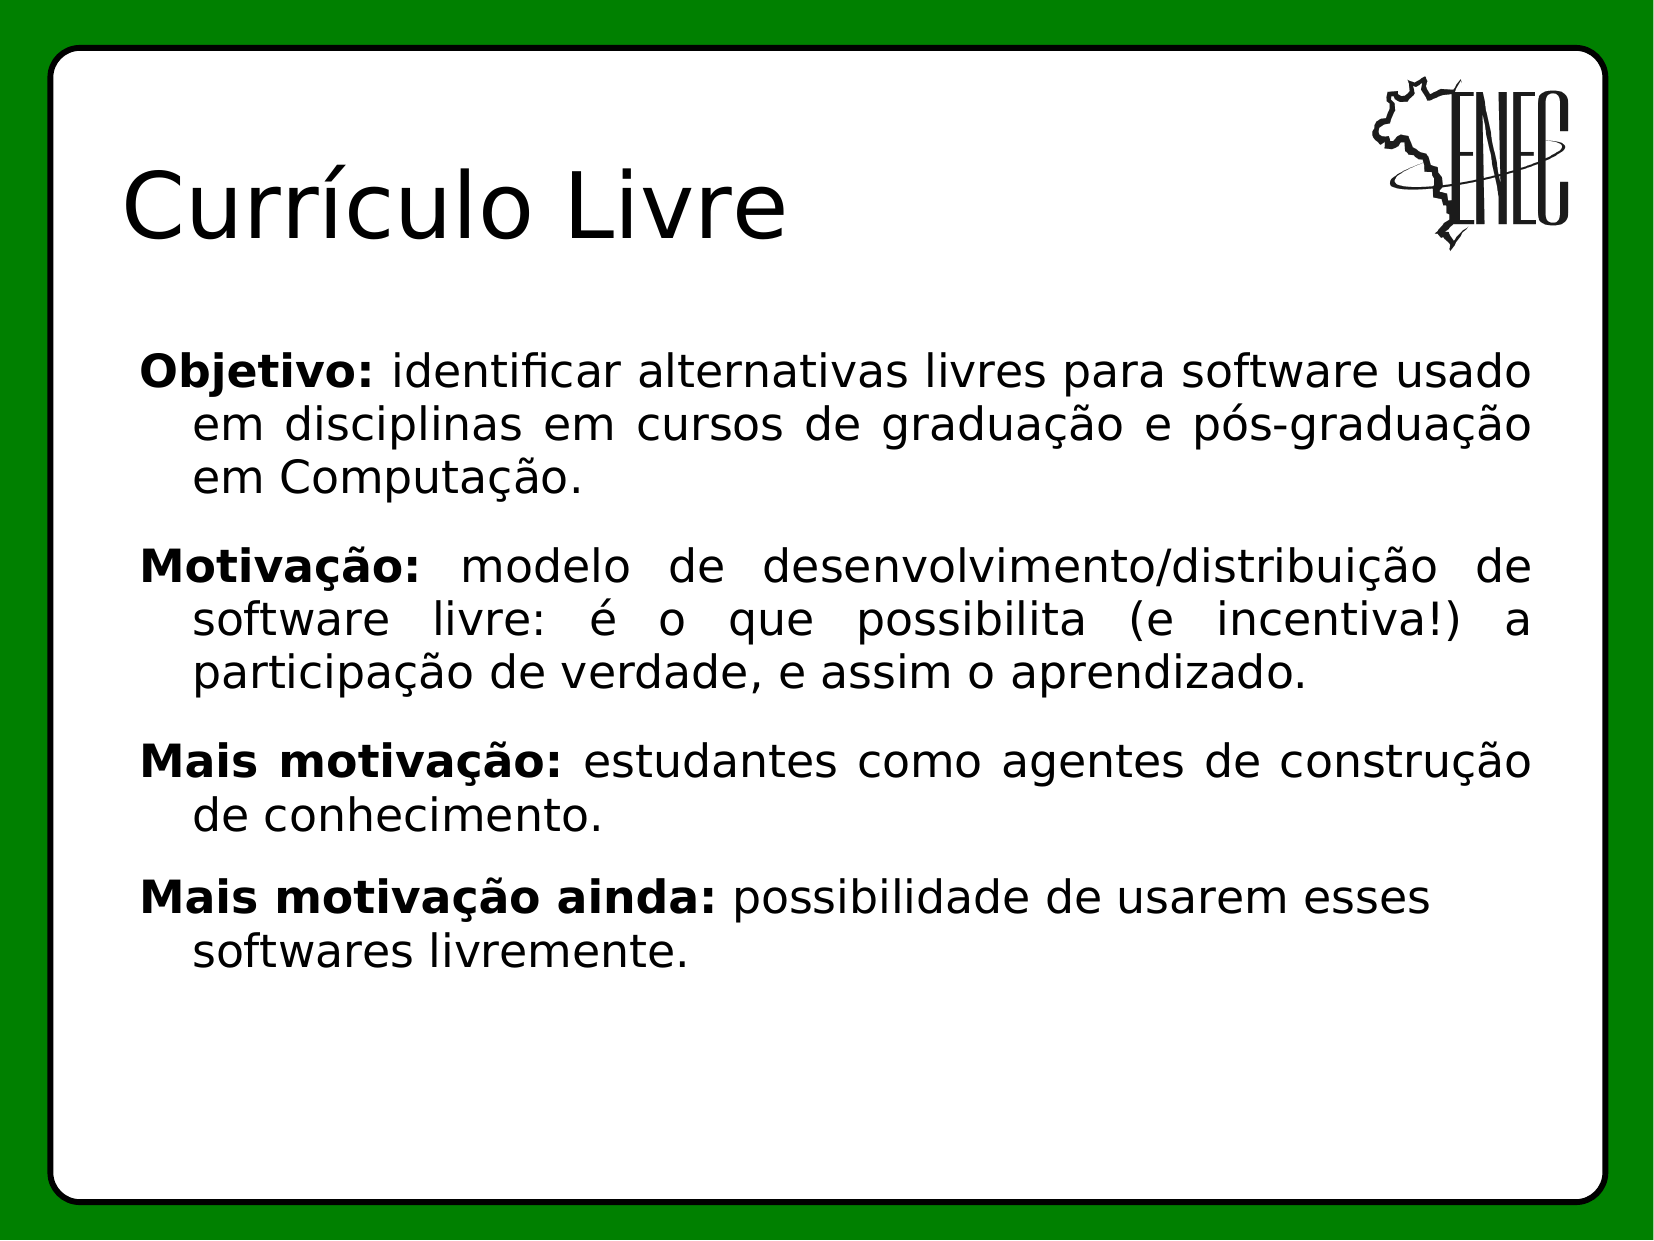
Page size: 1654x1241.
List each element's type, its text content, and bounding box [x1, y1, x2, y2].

picture [1367, 71, 1574, 273]
list Objetivo: identificar alternativas livres para software usado em disciplinas em cursos de graduação e pós-graduação em Computação. Motivação: modelo de desenvolvimento/distribuição de software livre: é o que possibilita (e incentiva!) a participação de verdade, e assim o aprendizado. Mais motivação: estudantes como agentes de construção de conhecimento. Mais motivação ainda: possibilidade de usarem esses softwares livremente. [121, 344, 1534, 1127]
title Currículo Livre [121, 102, 1534, 311]
